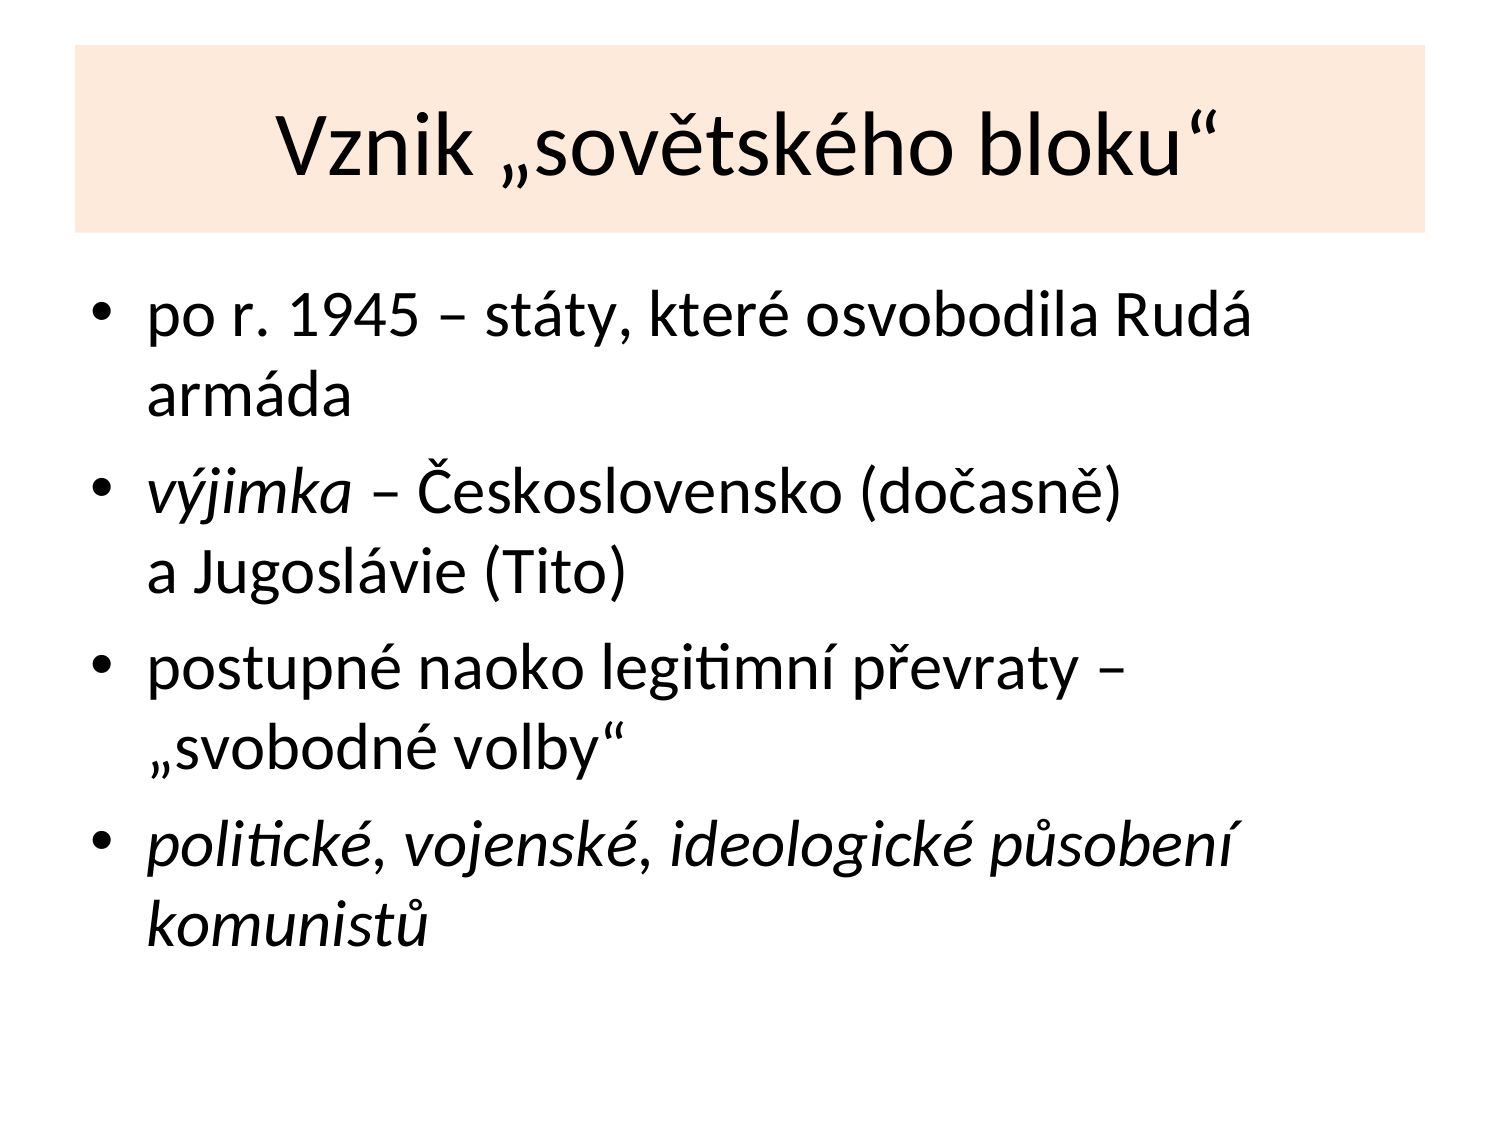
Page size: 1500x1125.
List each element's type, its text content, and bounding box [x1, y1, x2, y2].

title Vznik „sovětského bloku“ [75, 45, 1426, 233]
list po r. 1945 – státy, které osvobodila Rudá armáda výjimka – Československo (dočasně) a Jugoslávie (Tito) postupné naoko legitimní převraty – „svobodné volby“ politické, vojenské, ideologické působení komunistů [75, 262, 1426, 1064]
